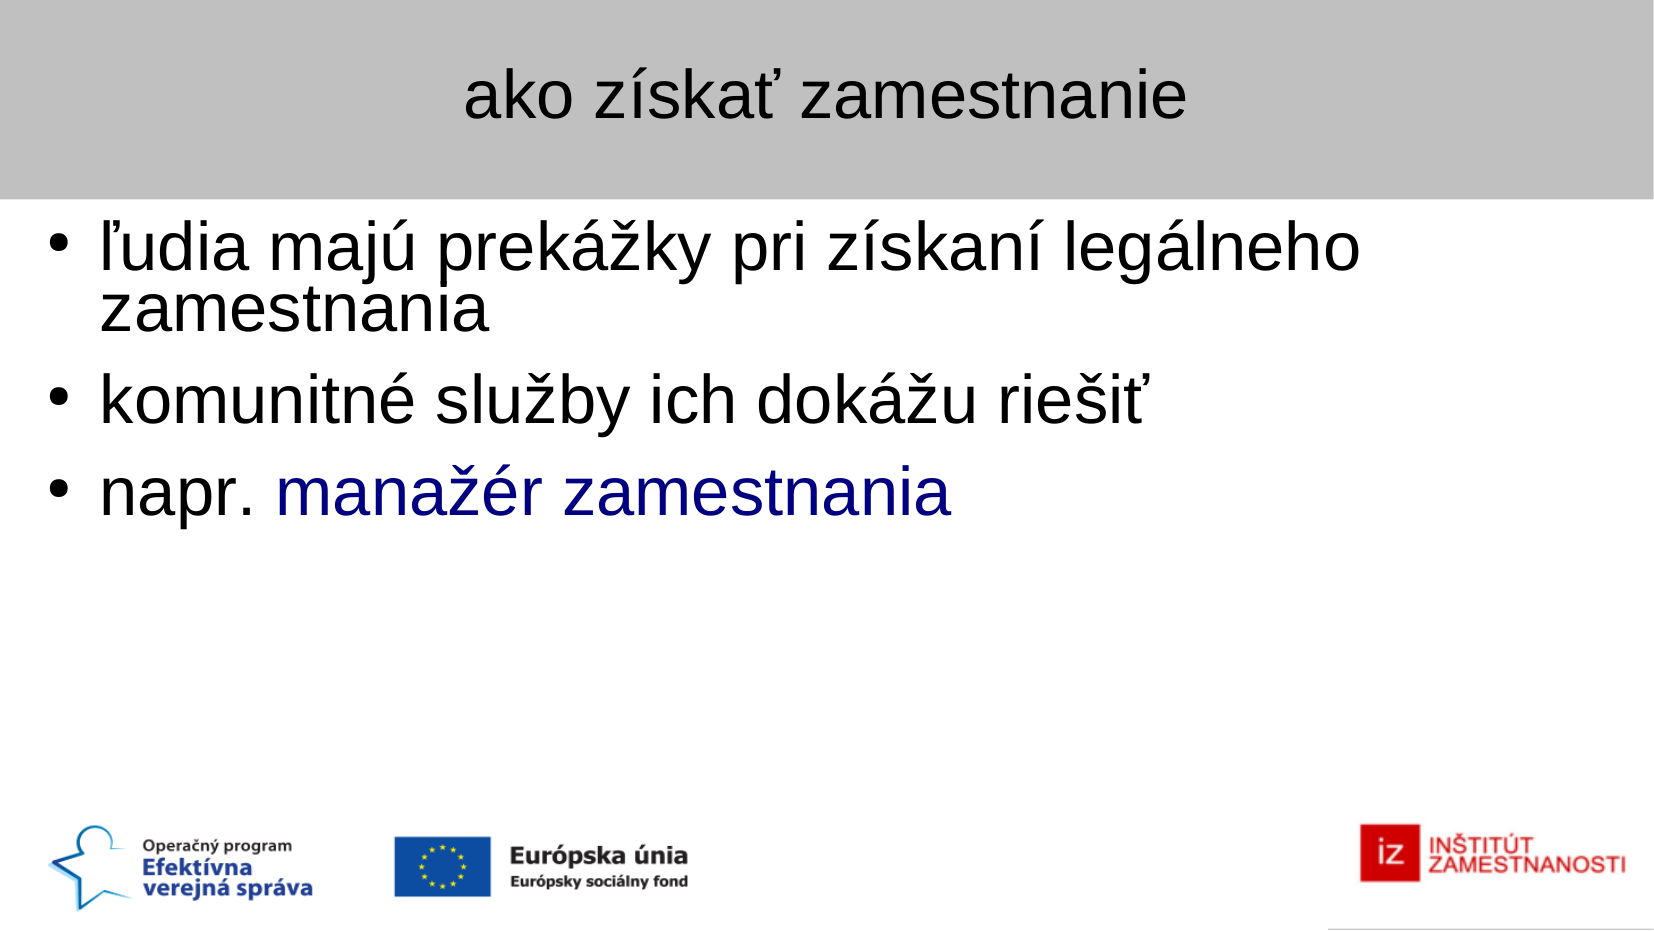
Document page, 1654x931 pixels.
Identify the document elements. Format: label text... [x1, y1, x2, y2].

list ľudia majú prekážky pri získaní legálneho zamestnania komunitné služby ich dokážu riešiť napr. manažér zamestnania [29, 221, 1533, 808]
title ako získať zamestnanie [88, 22, 1565, 178]
picture [29, 808, 709, 931]
picture [1328, 775, 1654, 931]
